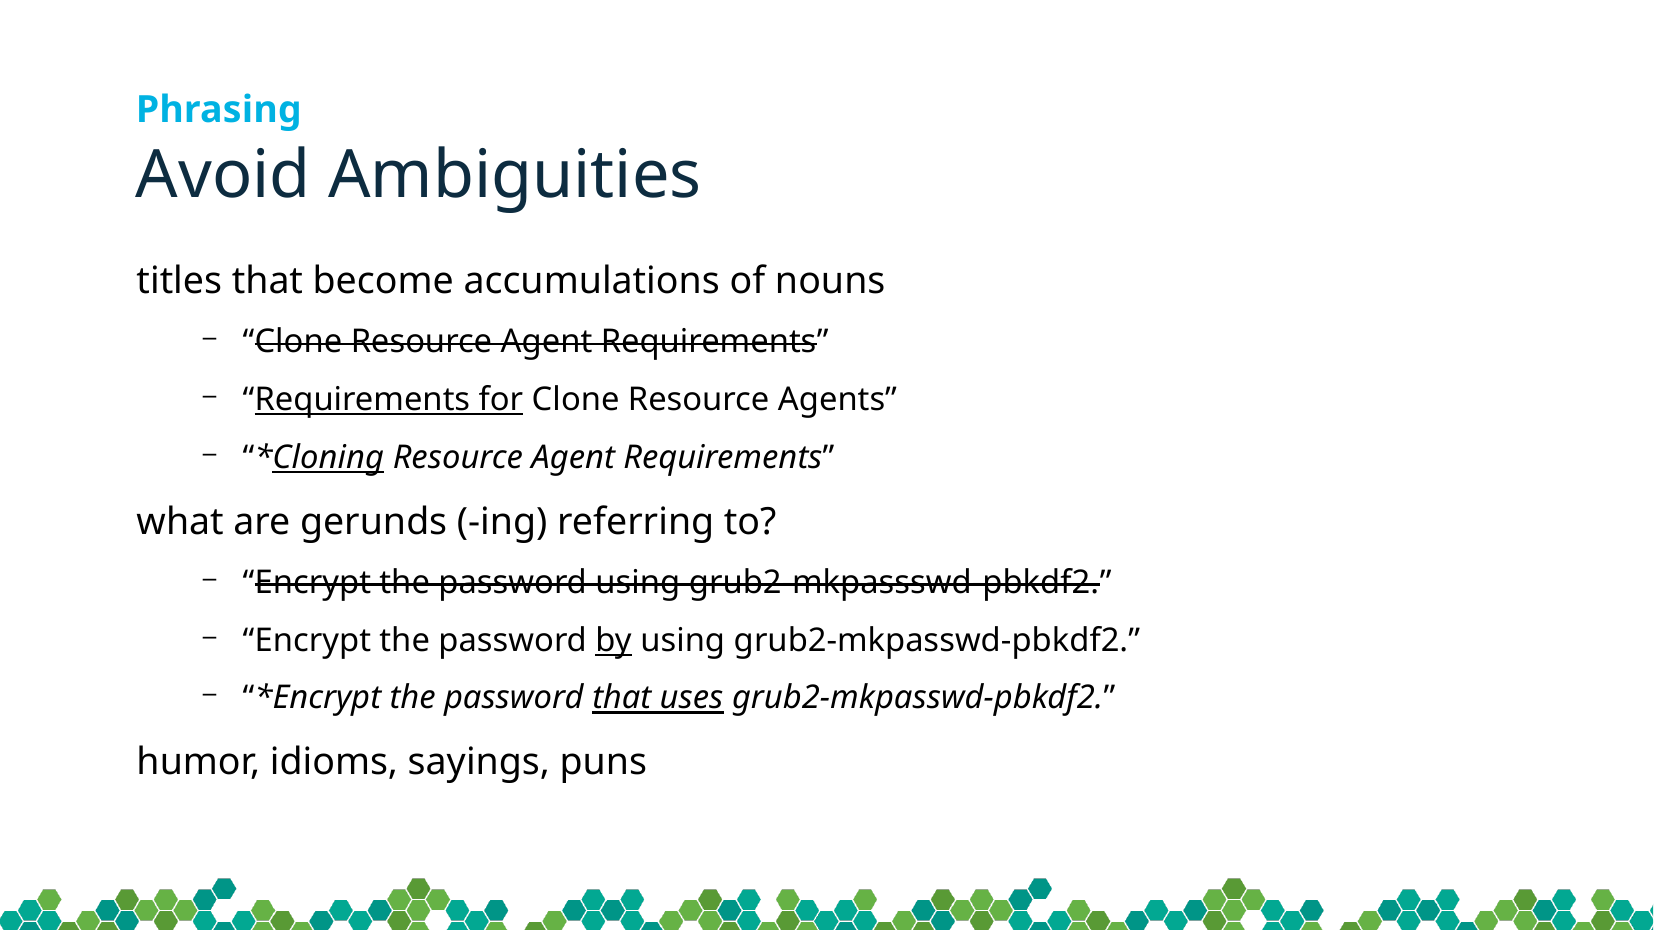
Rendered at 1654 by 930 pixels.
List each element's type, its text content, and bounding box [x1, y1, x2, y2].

title Phrasing Avoid Ambiguities [135, 72, 1594, 228]
picture [0, 870, 1654, 930]
list titles that become accumulations of nouns “Clone Resource Agent Requirements” “Requirements for Clone Resource Agents” “*Cloning Resource Agent Requirements” what are gerunds (-ing) referring to? “Encrypt the password using grub2-mkpassswd-pbkdf2.” “Encrypt the password by using grub2-mkpasswd-pbkdf2.” “*Encrypt the password that uses grub2-mkpasswd-pbkdf2.” humor, idioms, sayings, puns [136, 253, 1595, 793]
